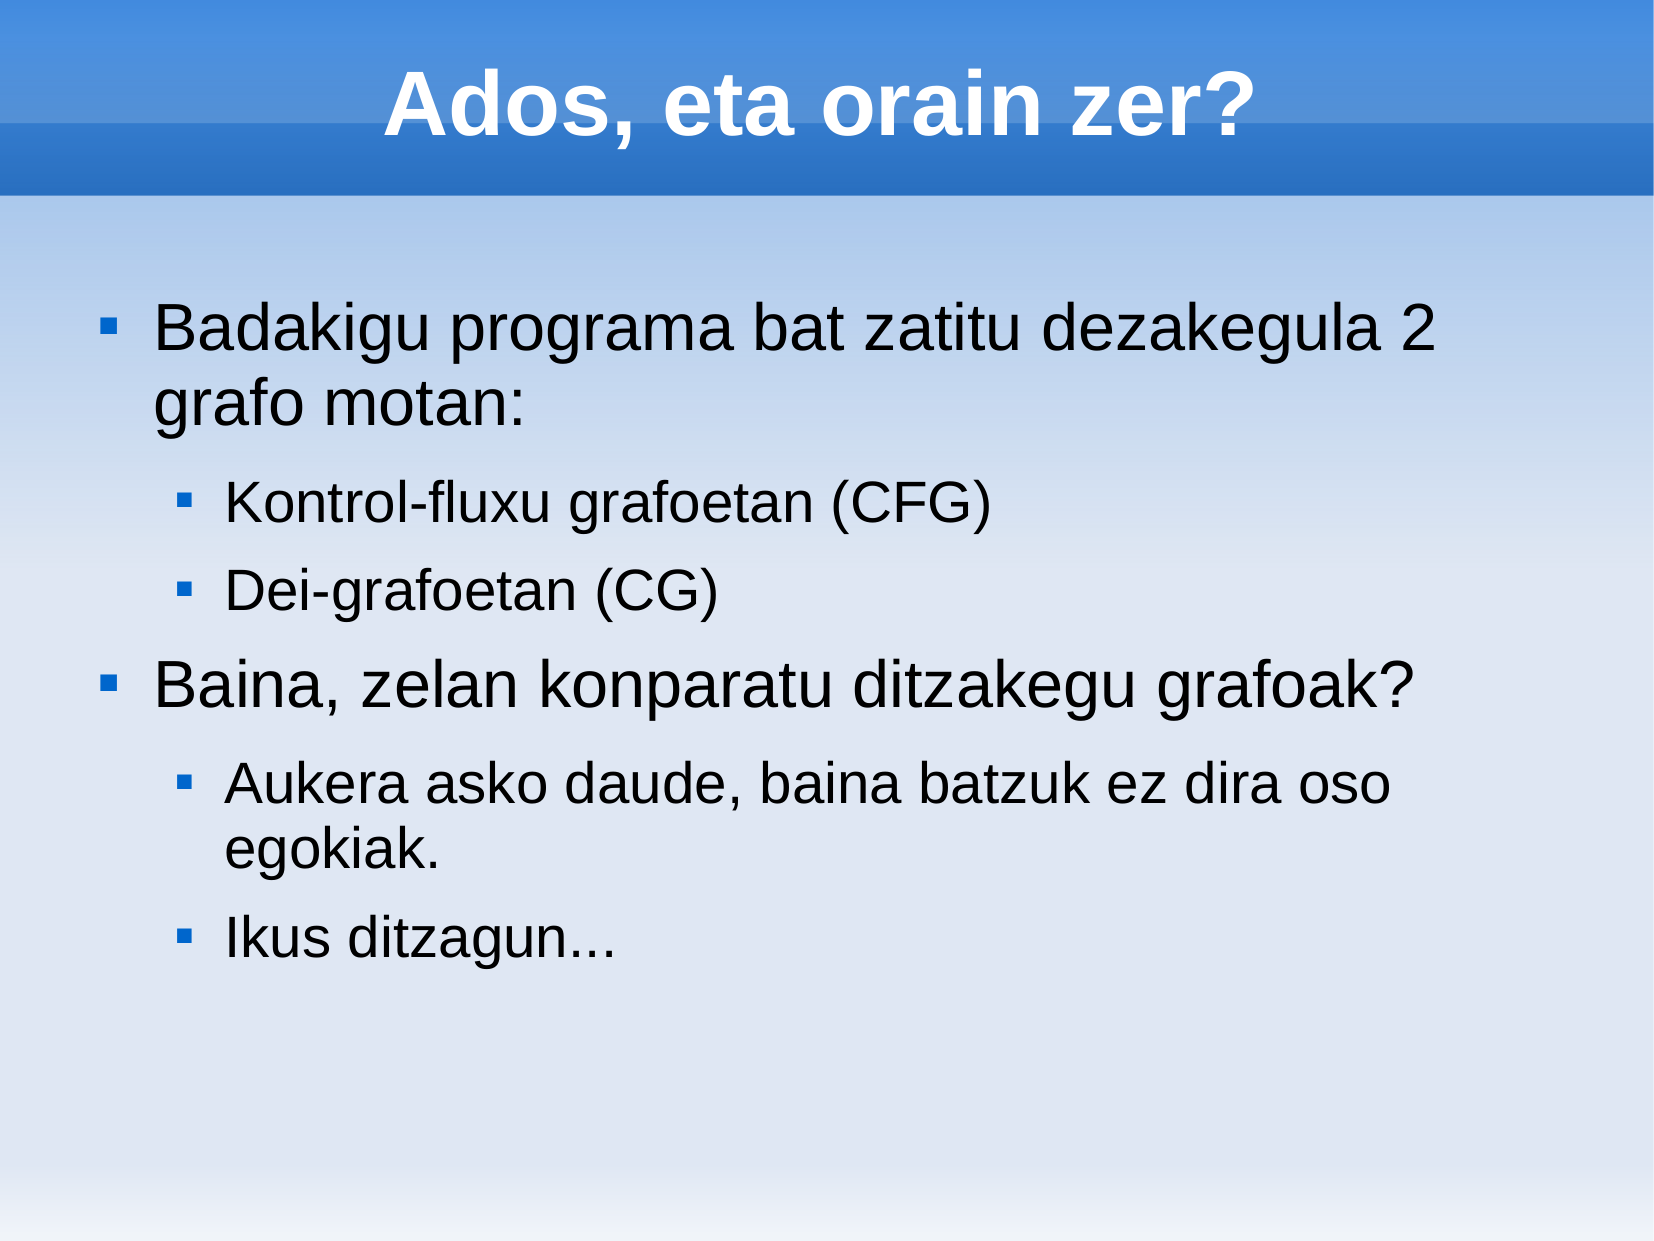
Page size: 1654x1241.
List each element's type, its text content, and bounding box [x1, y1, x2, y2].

list Badakigu programa bat zatitu dezakegula 2 grafo motan: Kontrol-fluxu grafoetan (CFG) Dei-grafoetan (CG) Baina, zelan konparatu ditzakegu grafoak? Aukera asko daude, baina batzuk ez dira oso egokiak. Ikus ditzagun... [82, 290, 1571, 1109]
picture [0, 0, 1654, 1241]
title Ados, eta orain zer? [76, 0, 1565, 208]
